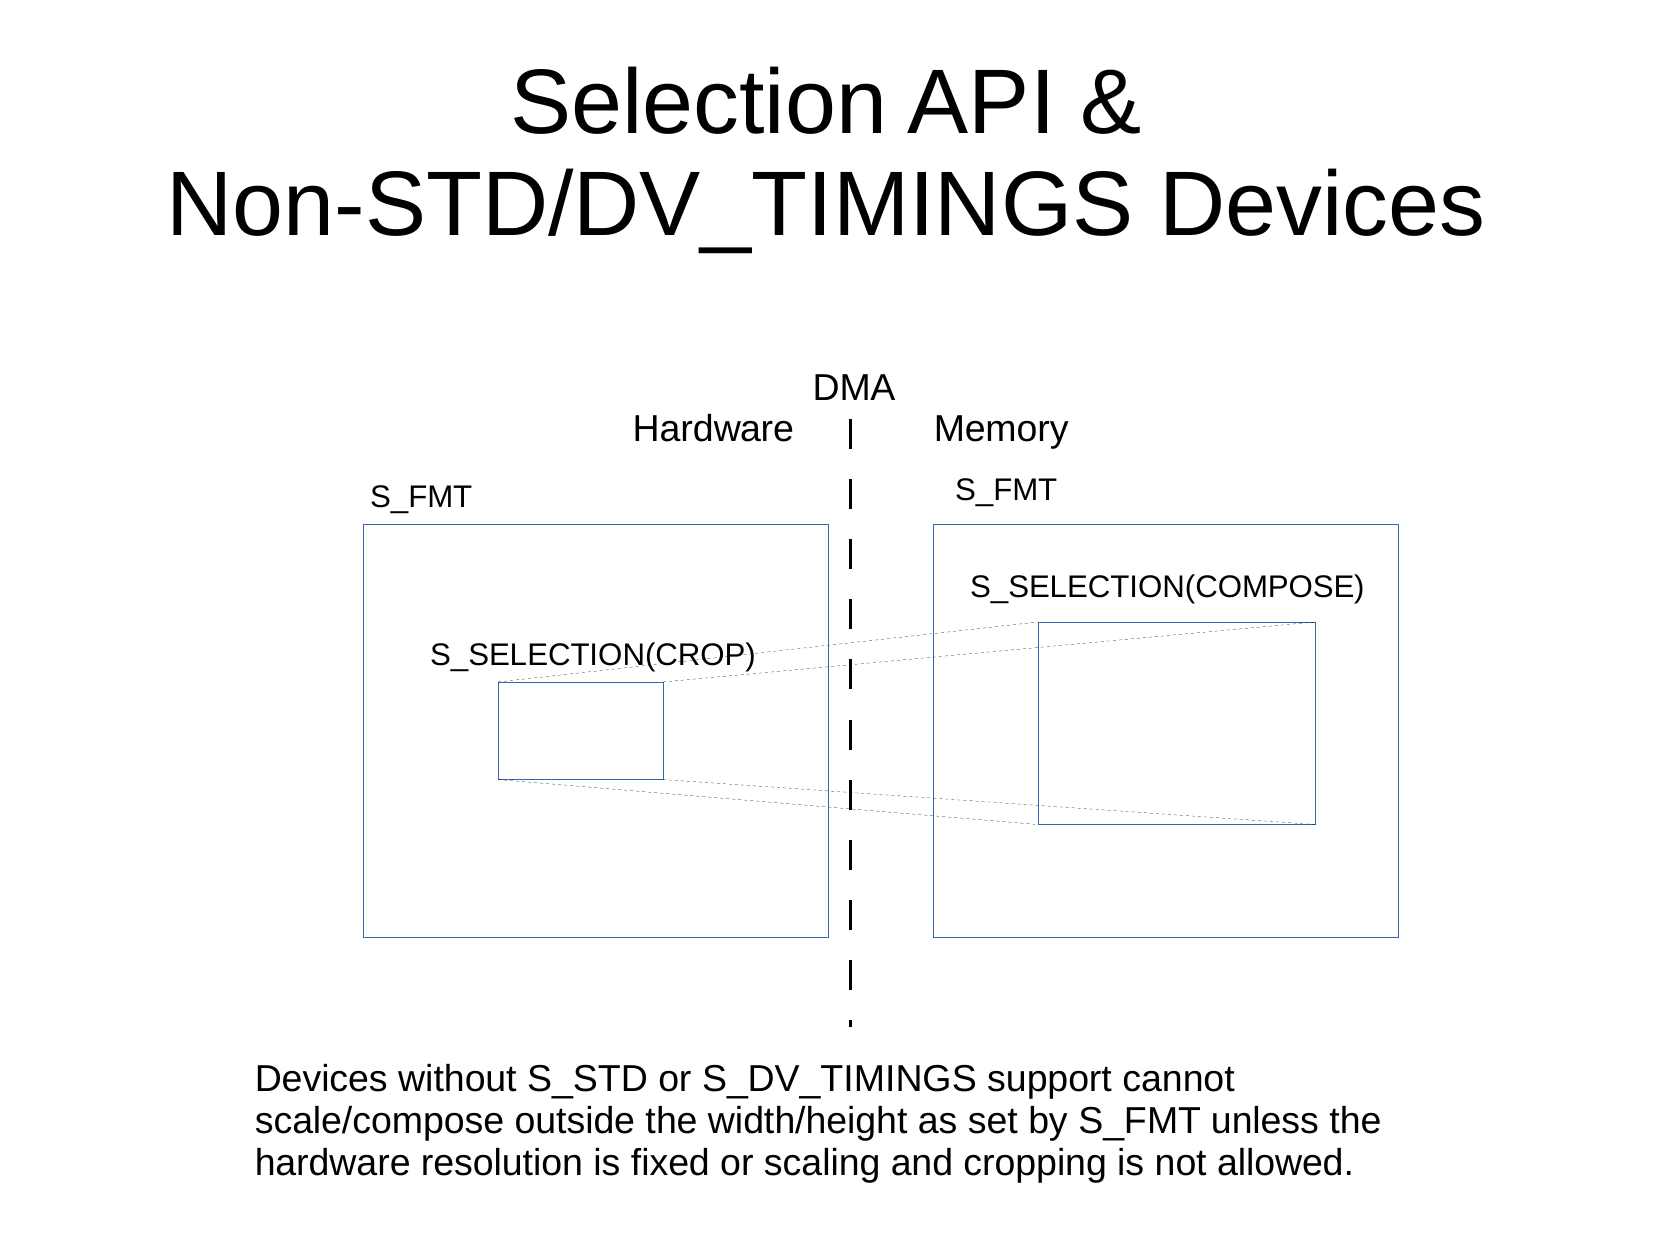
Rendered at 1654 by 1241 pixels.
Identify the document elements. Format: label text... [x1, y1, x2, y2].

chart [225, 346, 1466, 1082]
title Selection API & Non-STD/DV_TIMINGS Devices [82, 49, 1571, 257]
text_box Devices without S_STD or S_DV_TIMINGS support cannot scale/compose outside the width/height as set by S_FMT unless the hardware resolution is fixed or scaling and cropping is not allowed. [240, 1050, 1456, 1191]
